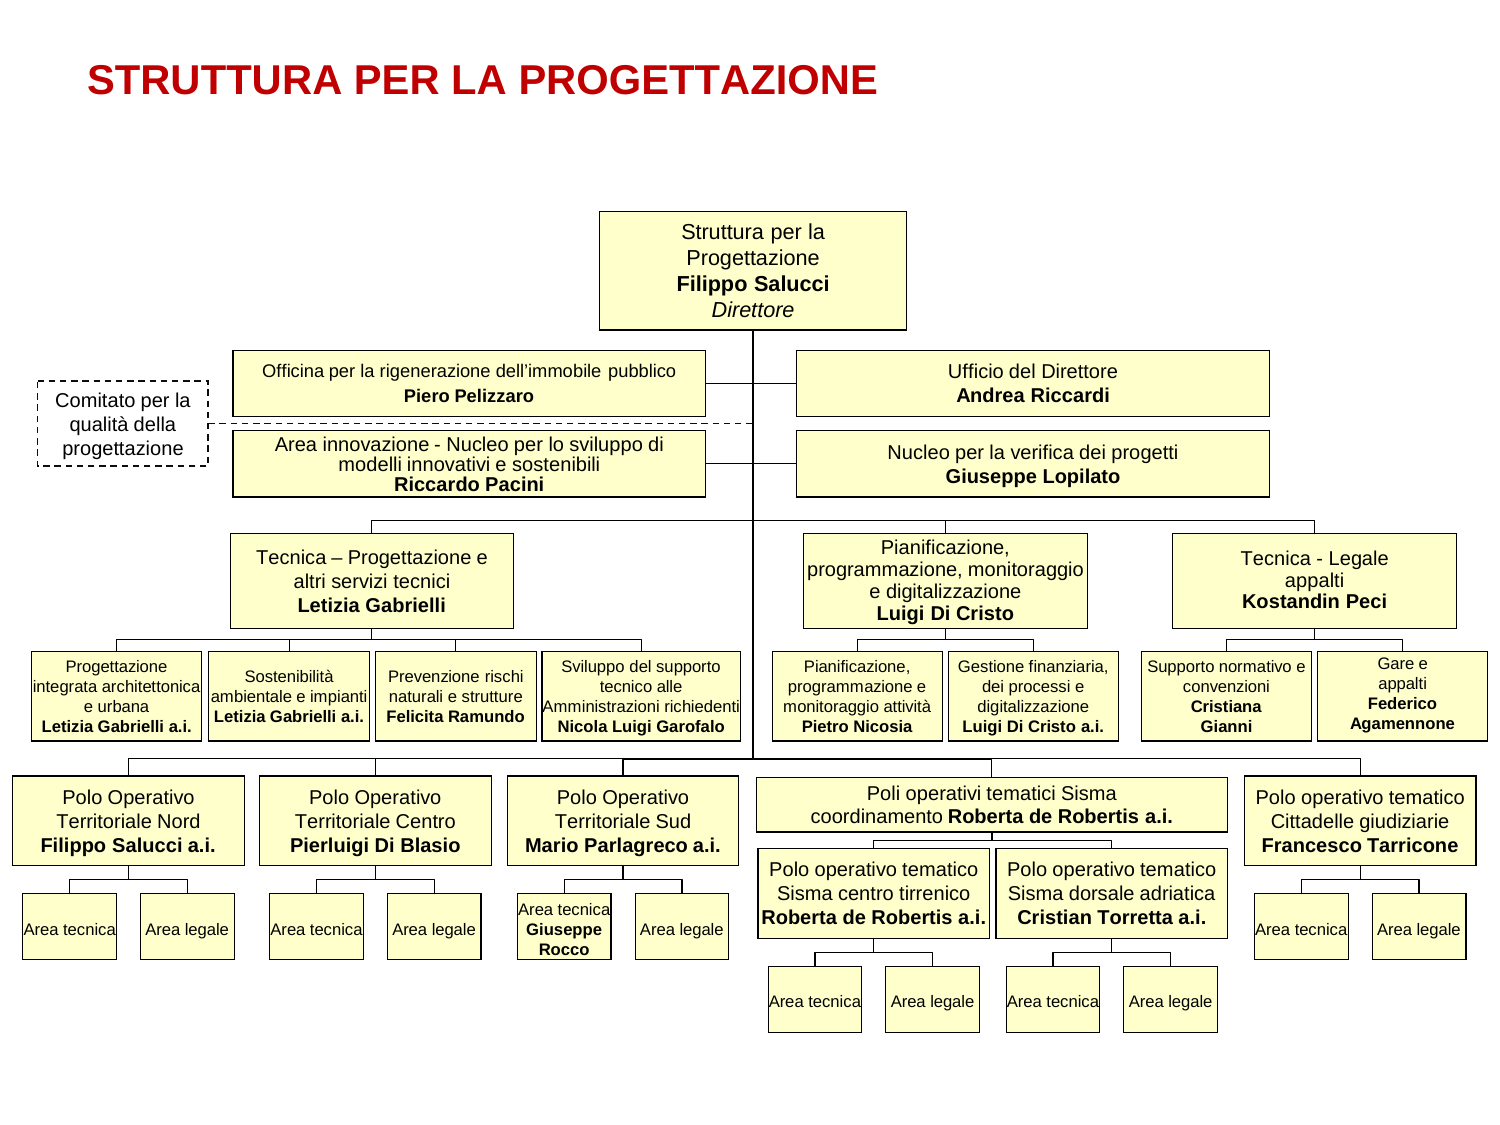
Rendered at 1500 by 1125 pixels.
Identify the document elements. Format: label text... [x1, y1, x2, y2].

text_box STRUTTURA PER LA PROGETTAZIONE [72, 45, 1462, 128]
picture [11, 210, 1489, 1033]
